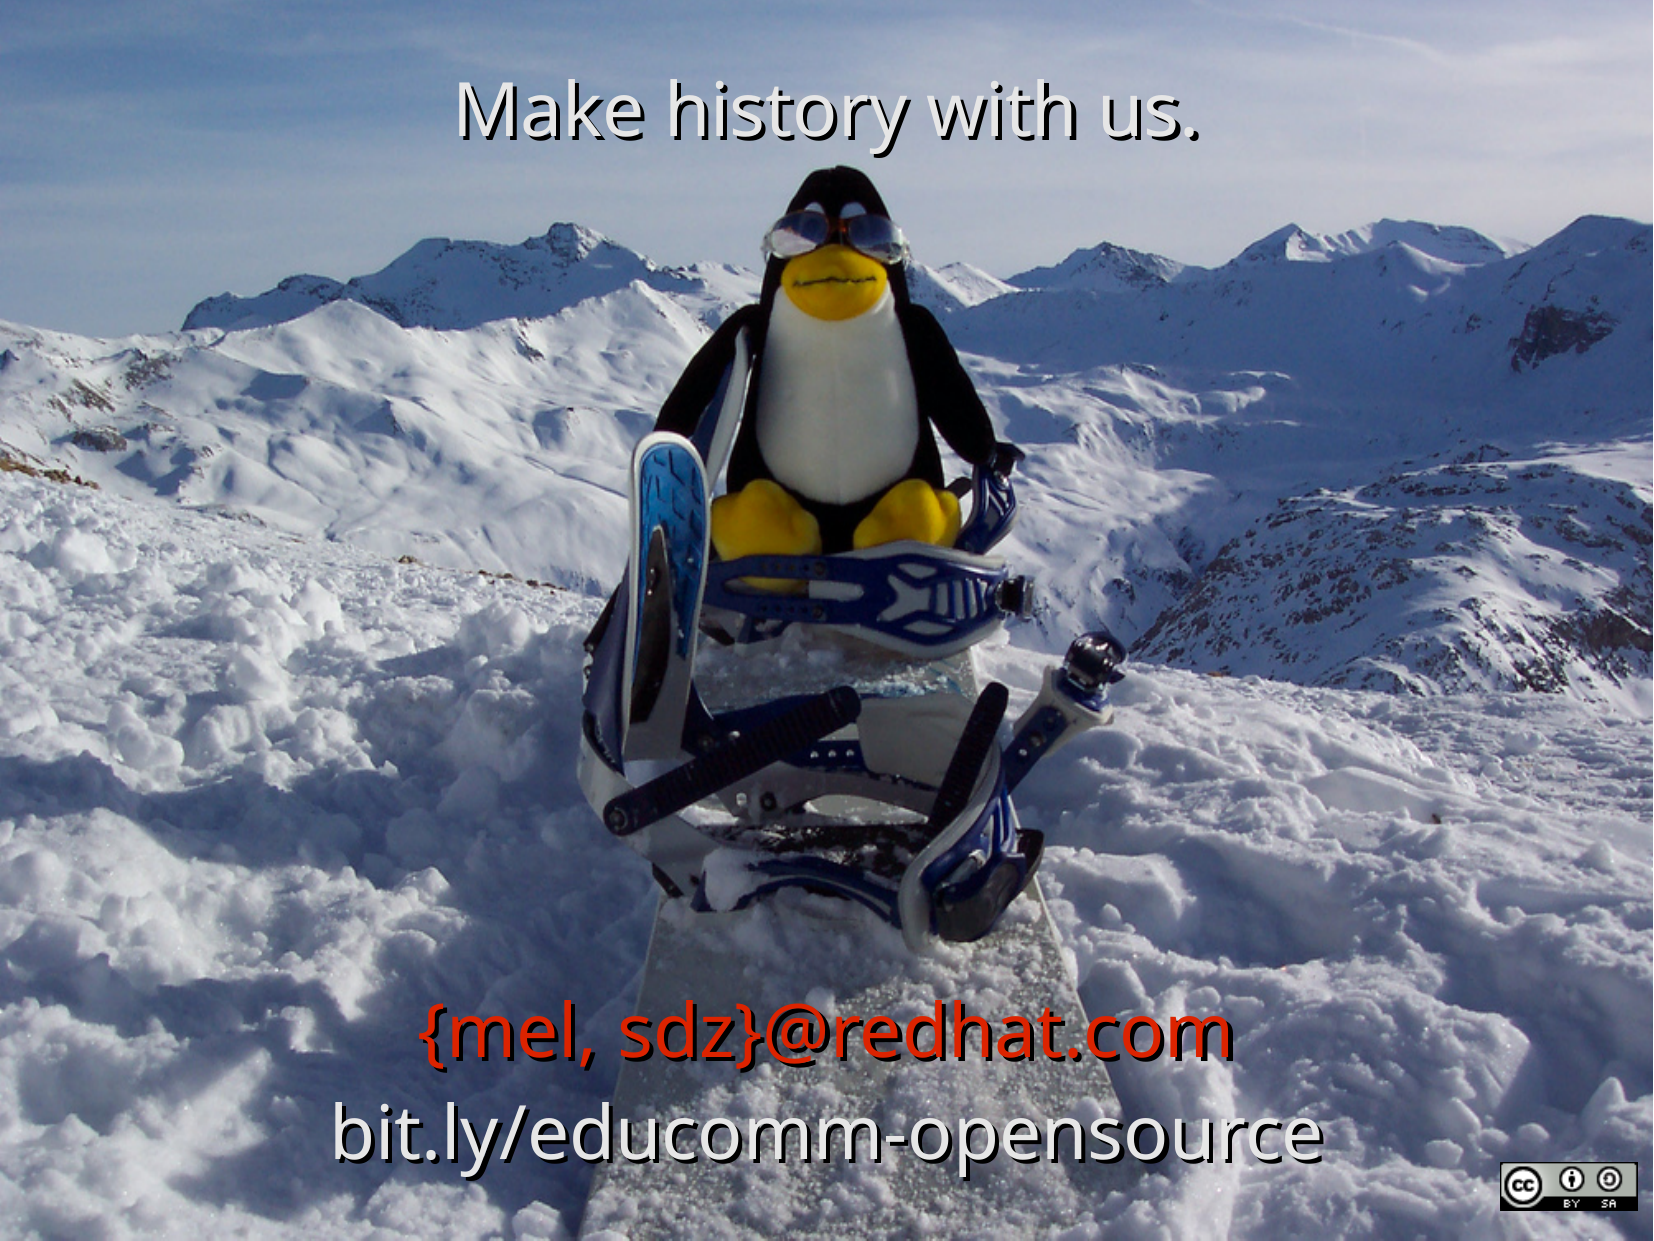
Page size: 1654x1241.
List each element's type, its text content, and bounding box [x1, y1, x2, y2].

text_box Make history with us. {mel, sdz}@redhat.com bit.ly/educomm-opensource [82, 0, 1571, 1238]
picture [0, 0, 1653, 1241]
